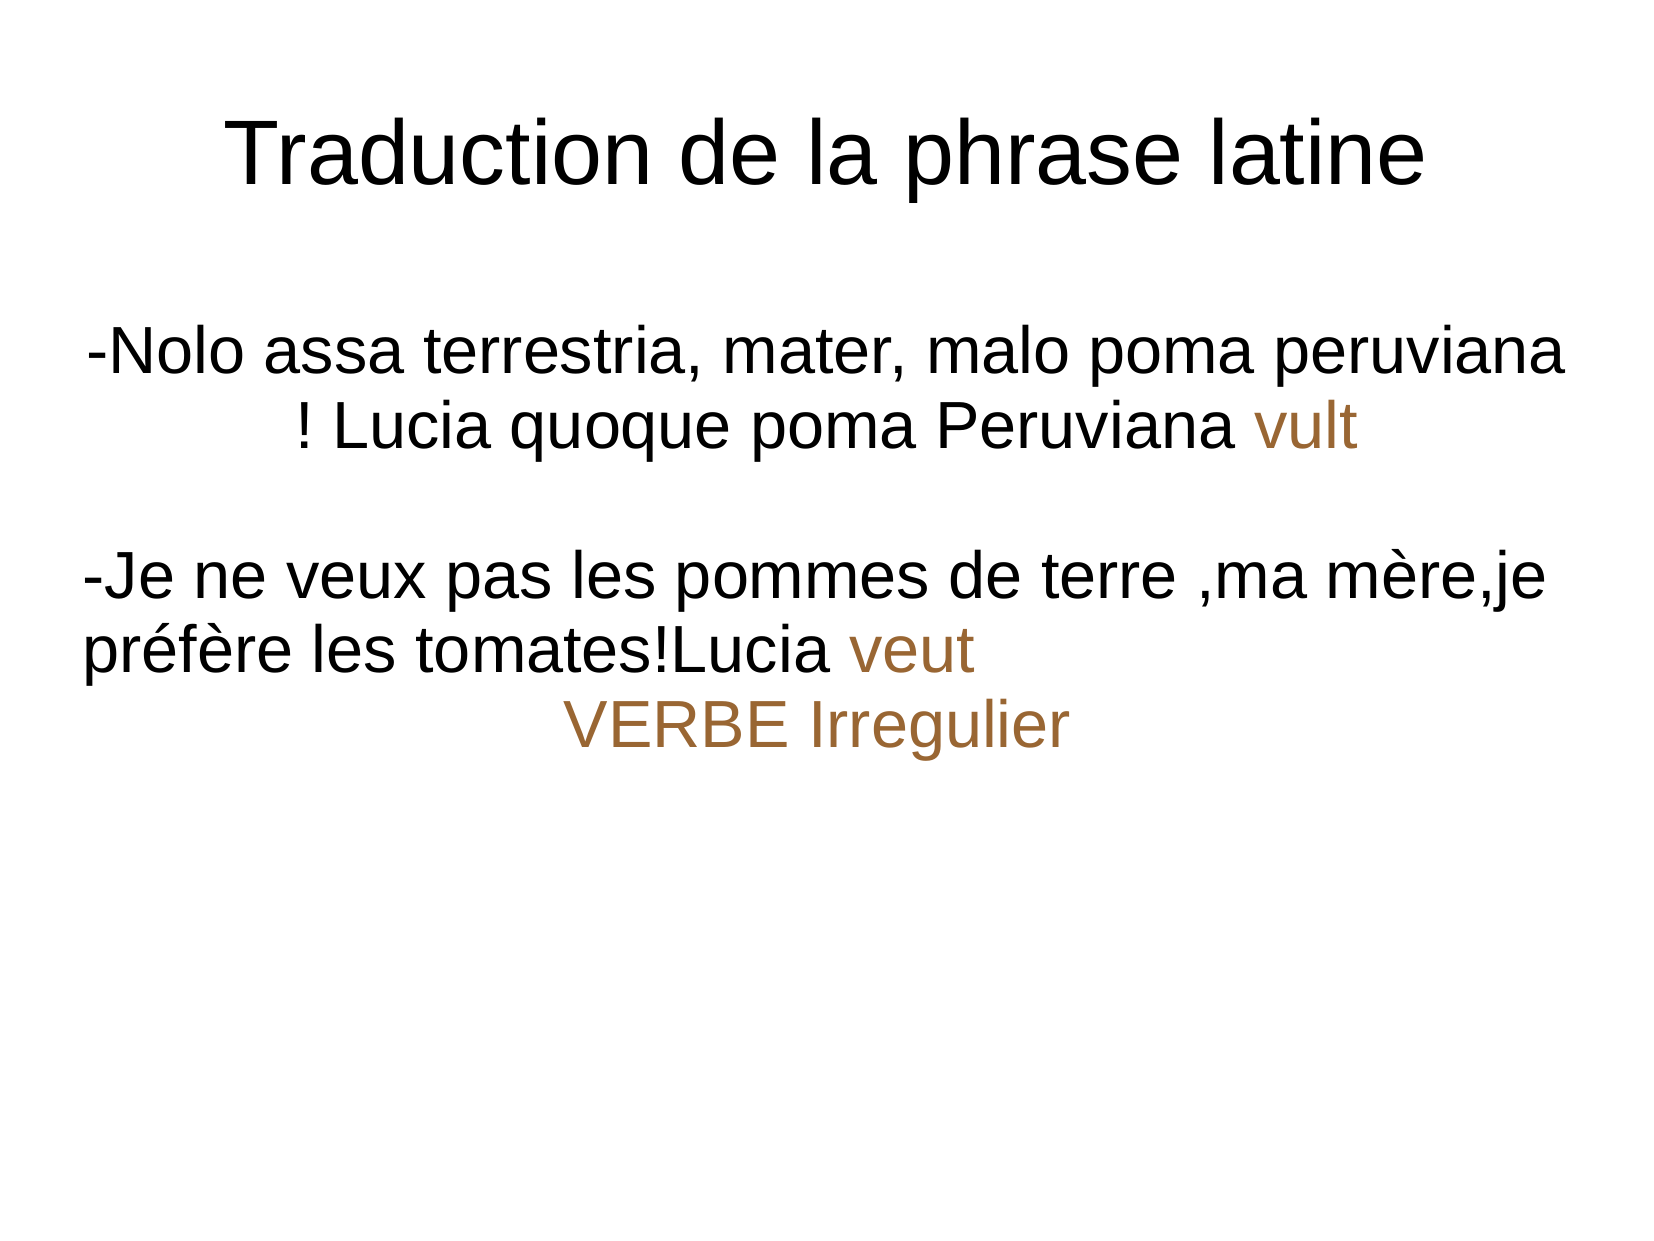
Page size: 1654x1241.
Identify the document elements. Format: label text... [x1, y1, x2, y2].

subtitle -Nolo assa terrestria, mater, malo poma peruviana ! Lucia quoque poma Peruviana vult -Je ne veux pas les pommes de terre ,ma mère,je préfère les tomates!Lucia veut VERBE Irregulier [82, 290, 1571, 1010]
title Traduction de la phrase latine [82, 49, 1571, 257]
